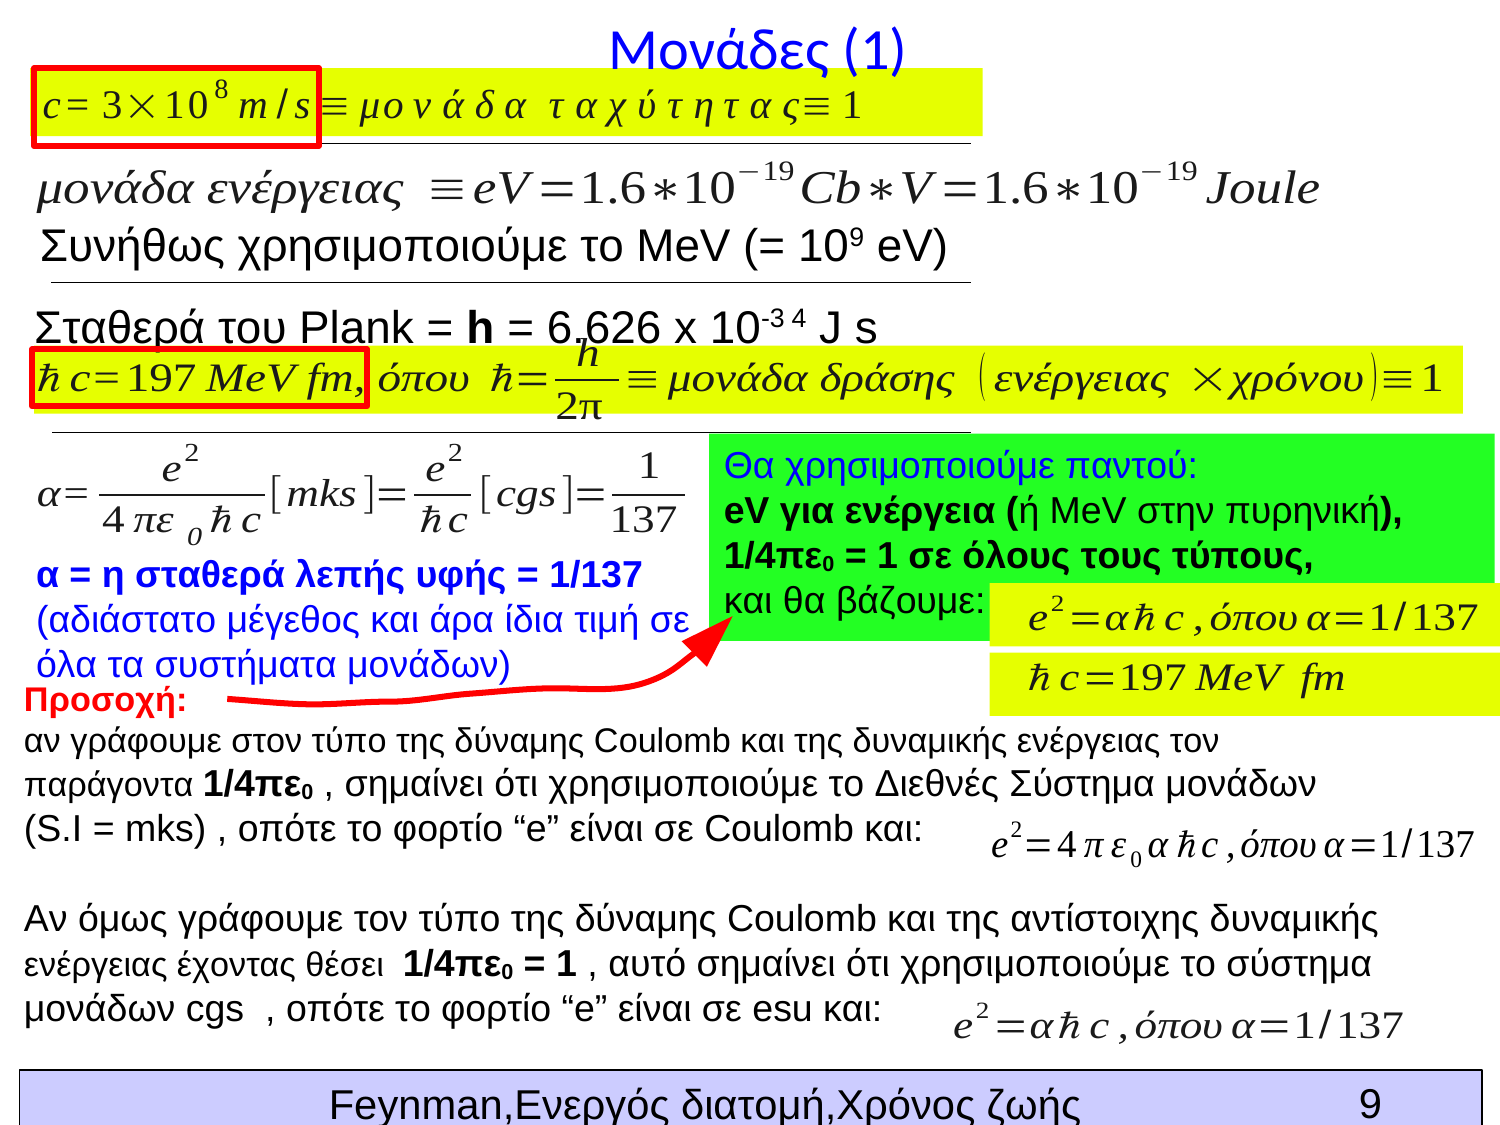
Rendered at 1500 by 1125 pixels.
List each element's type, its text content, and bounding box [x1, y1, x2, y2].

chart [1016, 653, 1363, 702]
text_box α = η σταθερά λεπής υφής = 1/137 (αδιάστατο μέγεθος και άρα ίδια τιμή σε όλα τα συστήματα μονάδων) [21, 542, 736, 693]
text_box [892, 92, 983, 137]
chart [25, 328, 1459, 433]
title Μονάδες (1) [26, 0, 1490, 92]
text_box Σταθερά του Plank = h = 6.626 x 10-3 4 J s [35, 352, 364, 361]
chart [981, 815, 1485, 872]
chart [35, 361, 364, 403]
text_box [1459, 345, 1463, 414]
text_box Σταθερά του Plank = h = 6.626 x 10-3 4 J s [19, 290, 922, 361]
text_box Προσοχή: αν γράφουμε στον τύπο της δύναμης Coulomb και της δυναμικής ενέργειας τον παράγοντα 1/4πε0 , σημαίνει ότι χρησιμοποιούμε το Διεθνές Σύστημα μονάδων (S.I = mks) , οπότε το φορτίο “e” είναι σε Coulomb και: Αν όμως γράφουμε τον τύπο της δύναμης Coulomb και της αντίστοιχης δυναμικής ενέργειας έχοντας θέσει 1/4πε0 = 1 , αυτό σημαίνει ότι χρησιμοποιούμε το σύστημα μονάδων cgs , οπότε το φορτίο “e” είναι σε esu και: [9, 669, 1500, 1062]
chart [322, 73, 892, 139]
text_box [989, 652, 1500, 716]
text_box Συνήθως χρησιμοποιούμε το MeV (= 109 eV) [25, 208, 1318, 279]
chart [1016, 589, 1494, 642]
chart [941, 996, 1419, 1050]
chart [37, 73, 316, 139]
text_box Θα χρησιμοποιούμε παντού: eV για ενέργεια (ή MeV στην πυρηνική), 1/4πε0 = 1 σε όλους τους τύπους, και θα βάζουμε: [709, 433, 1495, 641]
text_box [989, 583, 1500, 647]
chart [20, 153, 1342, 218]
chart [25, 437, 704, 542]
